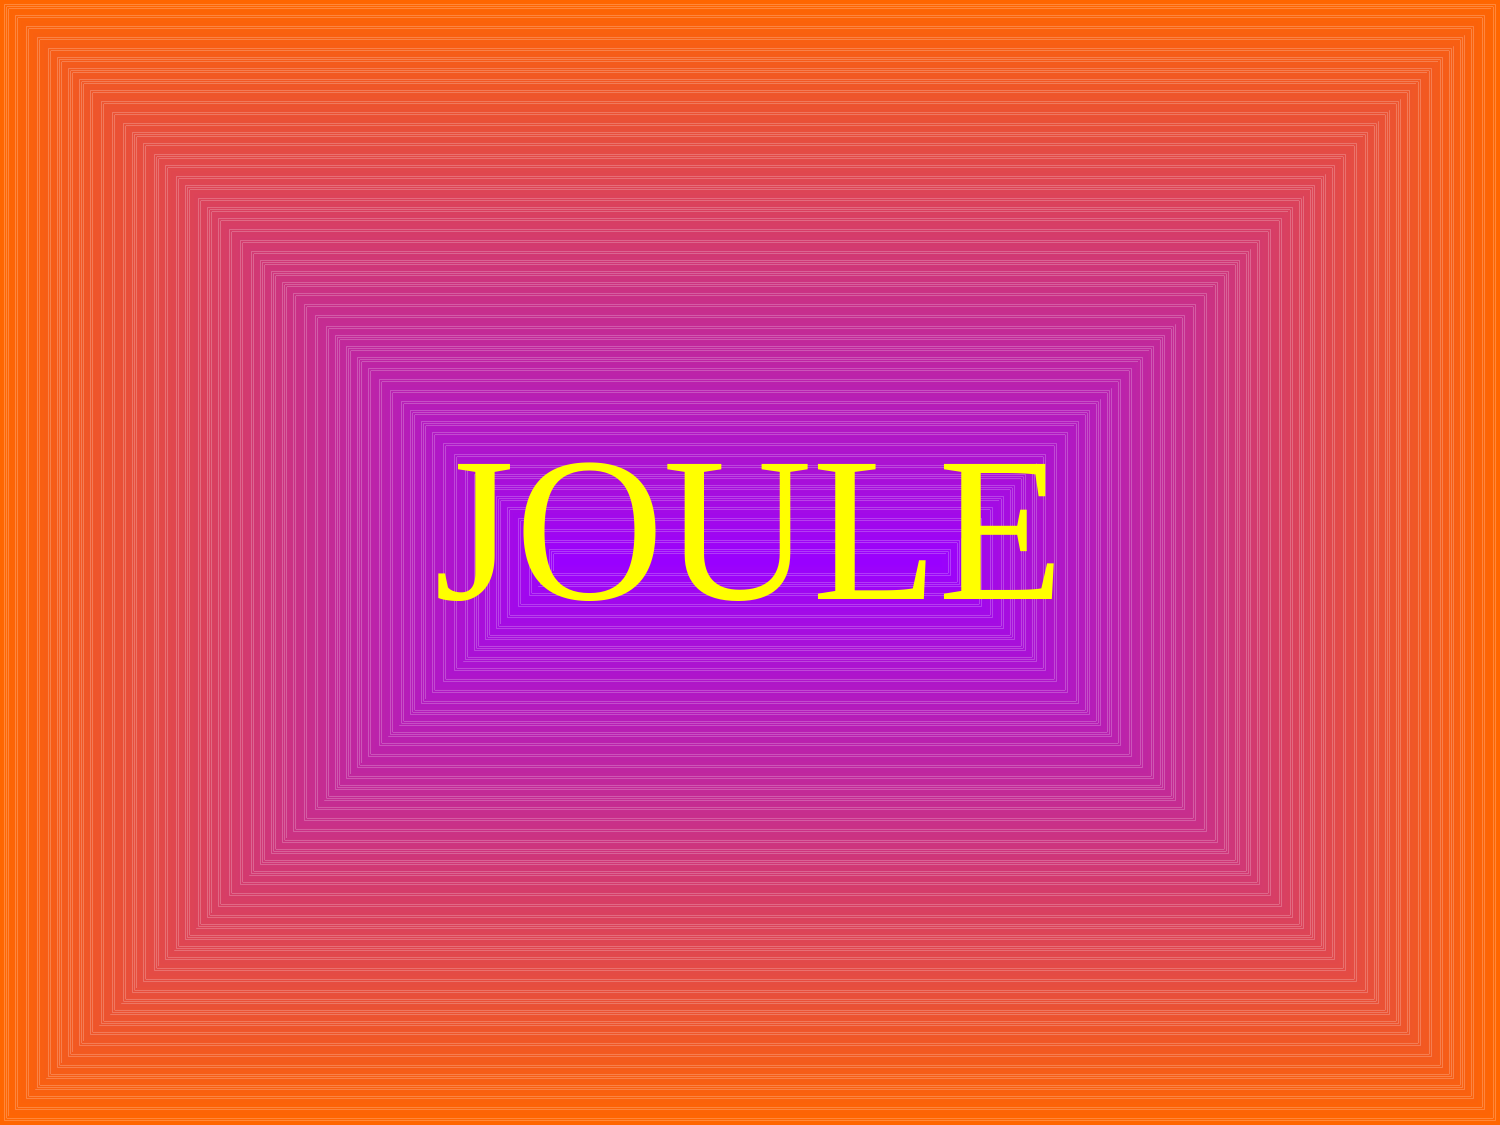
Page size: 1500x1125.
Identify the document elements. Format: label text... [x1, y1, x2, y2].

text_box JOULE [0, 385, 1500, 649]
